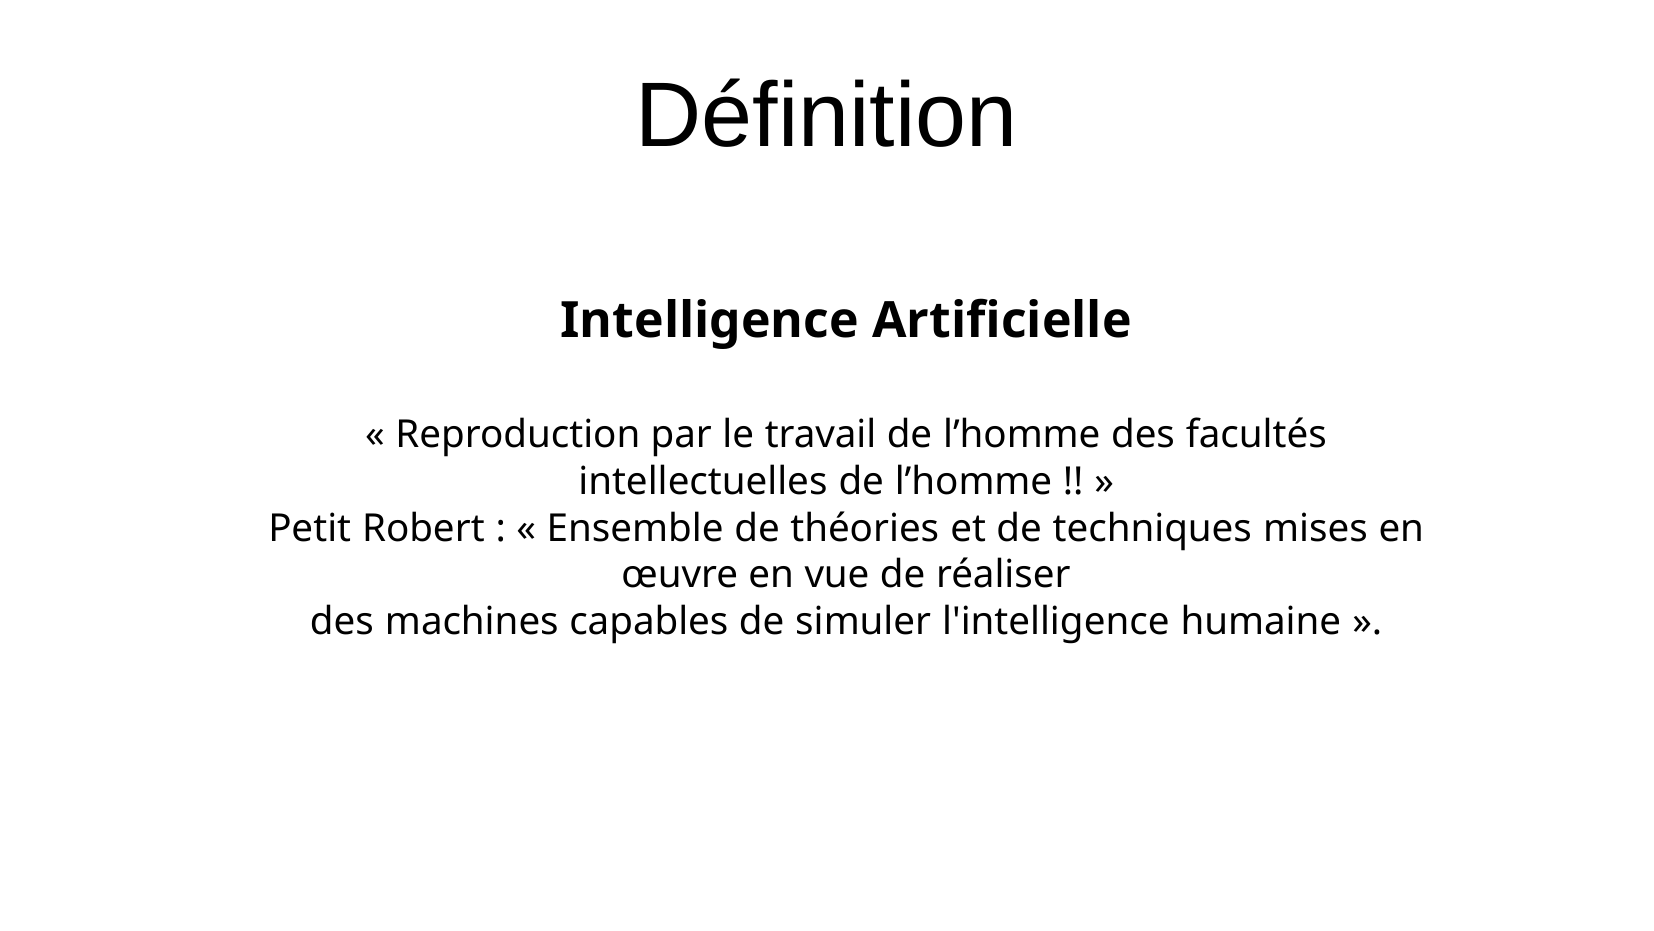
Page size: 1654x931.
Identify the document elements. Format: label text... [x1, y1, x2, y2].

subtitle Intelligence Artificielle « Reproduction par le travail de l’homme des facultés intellectuelles de l’homme !! » Petit Robert : « Ensemble de théories et de techniques mises en œuvre en vue de réaliser des machines capables de simuler l'intelligence humaine ». [0, 198, 1447, 739]
title Définition [82, 37, 1571, 193]
